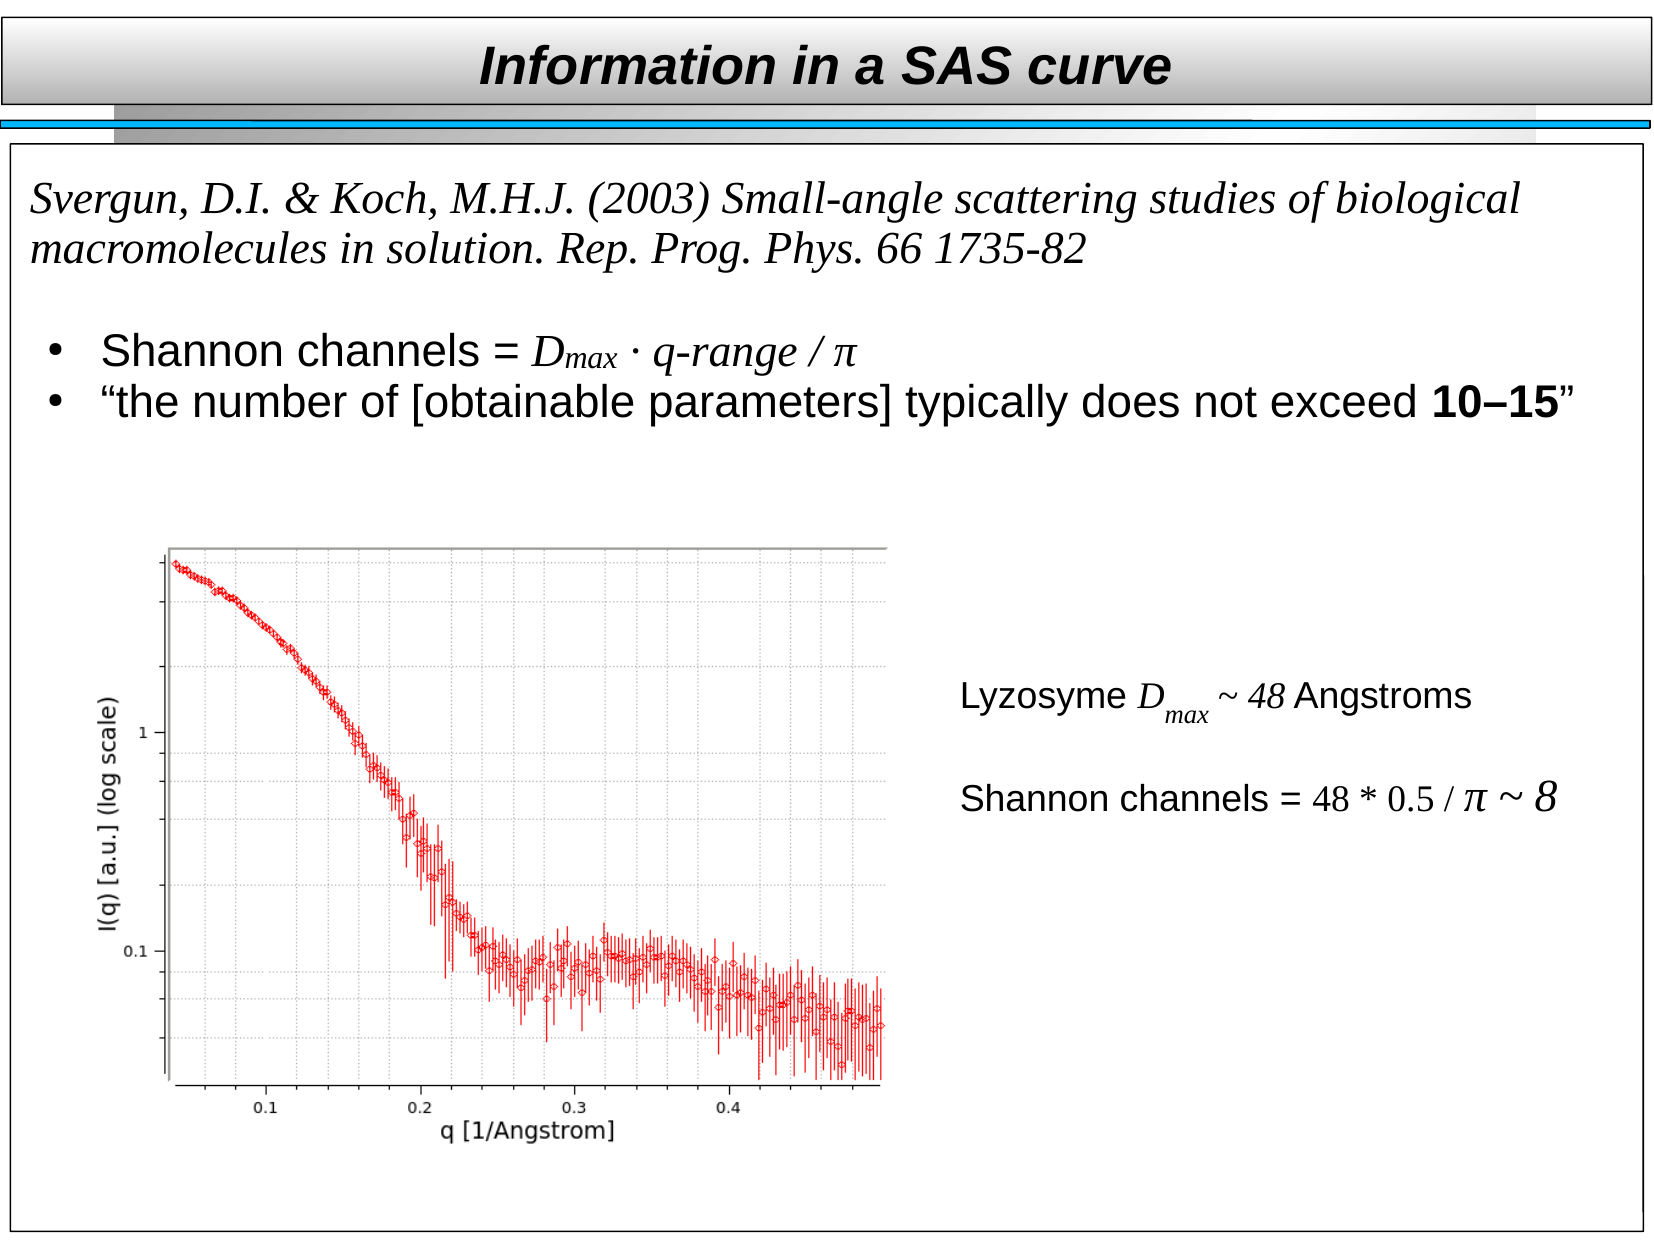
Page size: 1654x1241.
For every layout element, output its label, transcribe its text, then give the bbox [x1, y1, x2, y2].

text_box Information in a SAS curve [1, 17, 1652, 105]
text_box Svergun, D.I. & Koch, M.H.J. (2003) Small-angle scattering studies of biological macromolecules in solution. Rep. Prog. Phys. 66 1735-82 Shannon channels = Dmax · q-range / π “the number of [obtainable parameters] typically does not exceed 10–15” [15, 165, 1637, 480]
picture [90, 539, 901, 1151]
text_box Lyzosyme Dmax ~ 48 Angstroms Shannon channels = 48 * 0.5 / π ~ 8 [945, 660, 1595, 830]
text_box [0, 120, 1651, 129]
